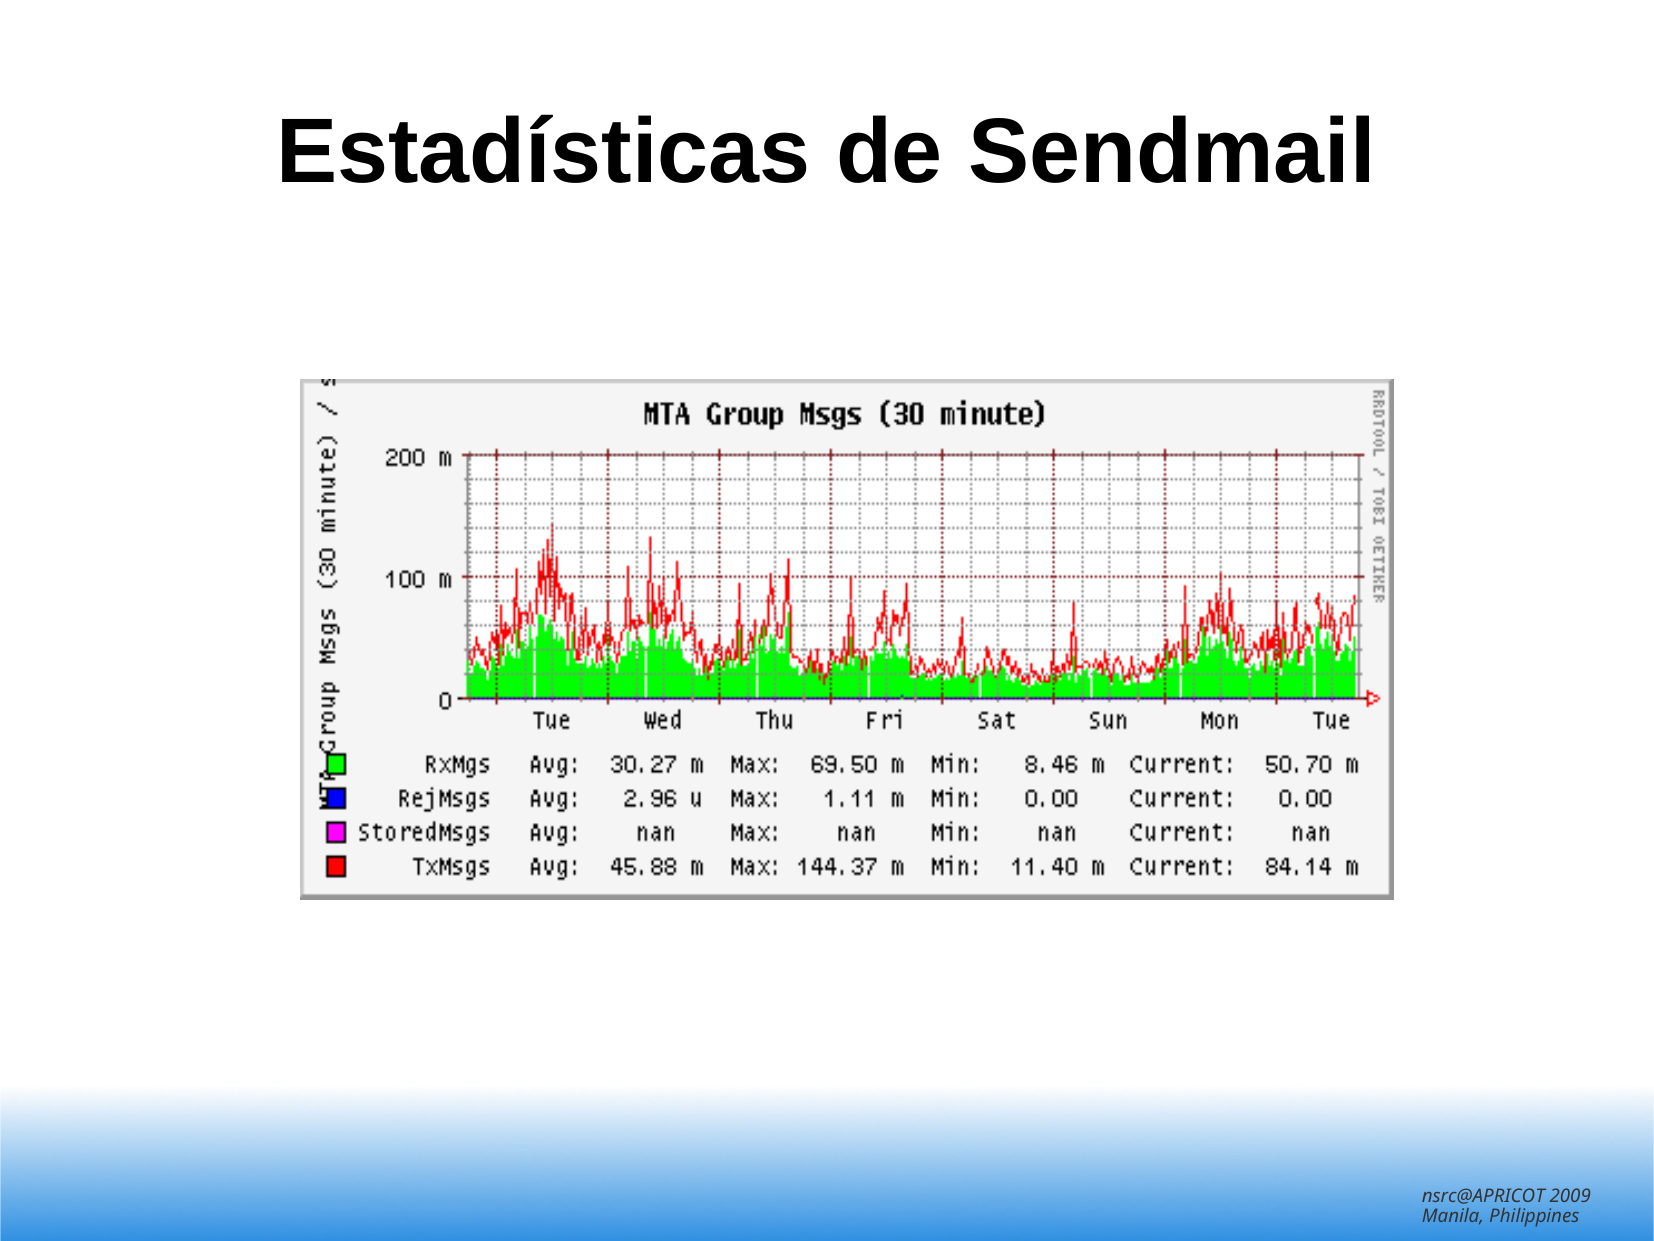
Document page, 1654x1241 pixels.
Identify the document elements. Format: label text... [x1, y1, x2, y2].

picture [0, 1083, 1654, 1241]
picture [300, 379, 1394, 901]
title Estadísticas de Sendmail [82, 56, 1571, 249]
